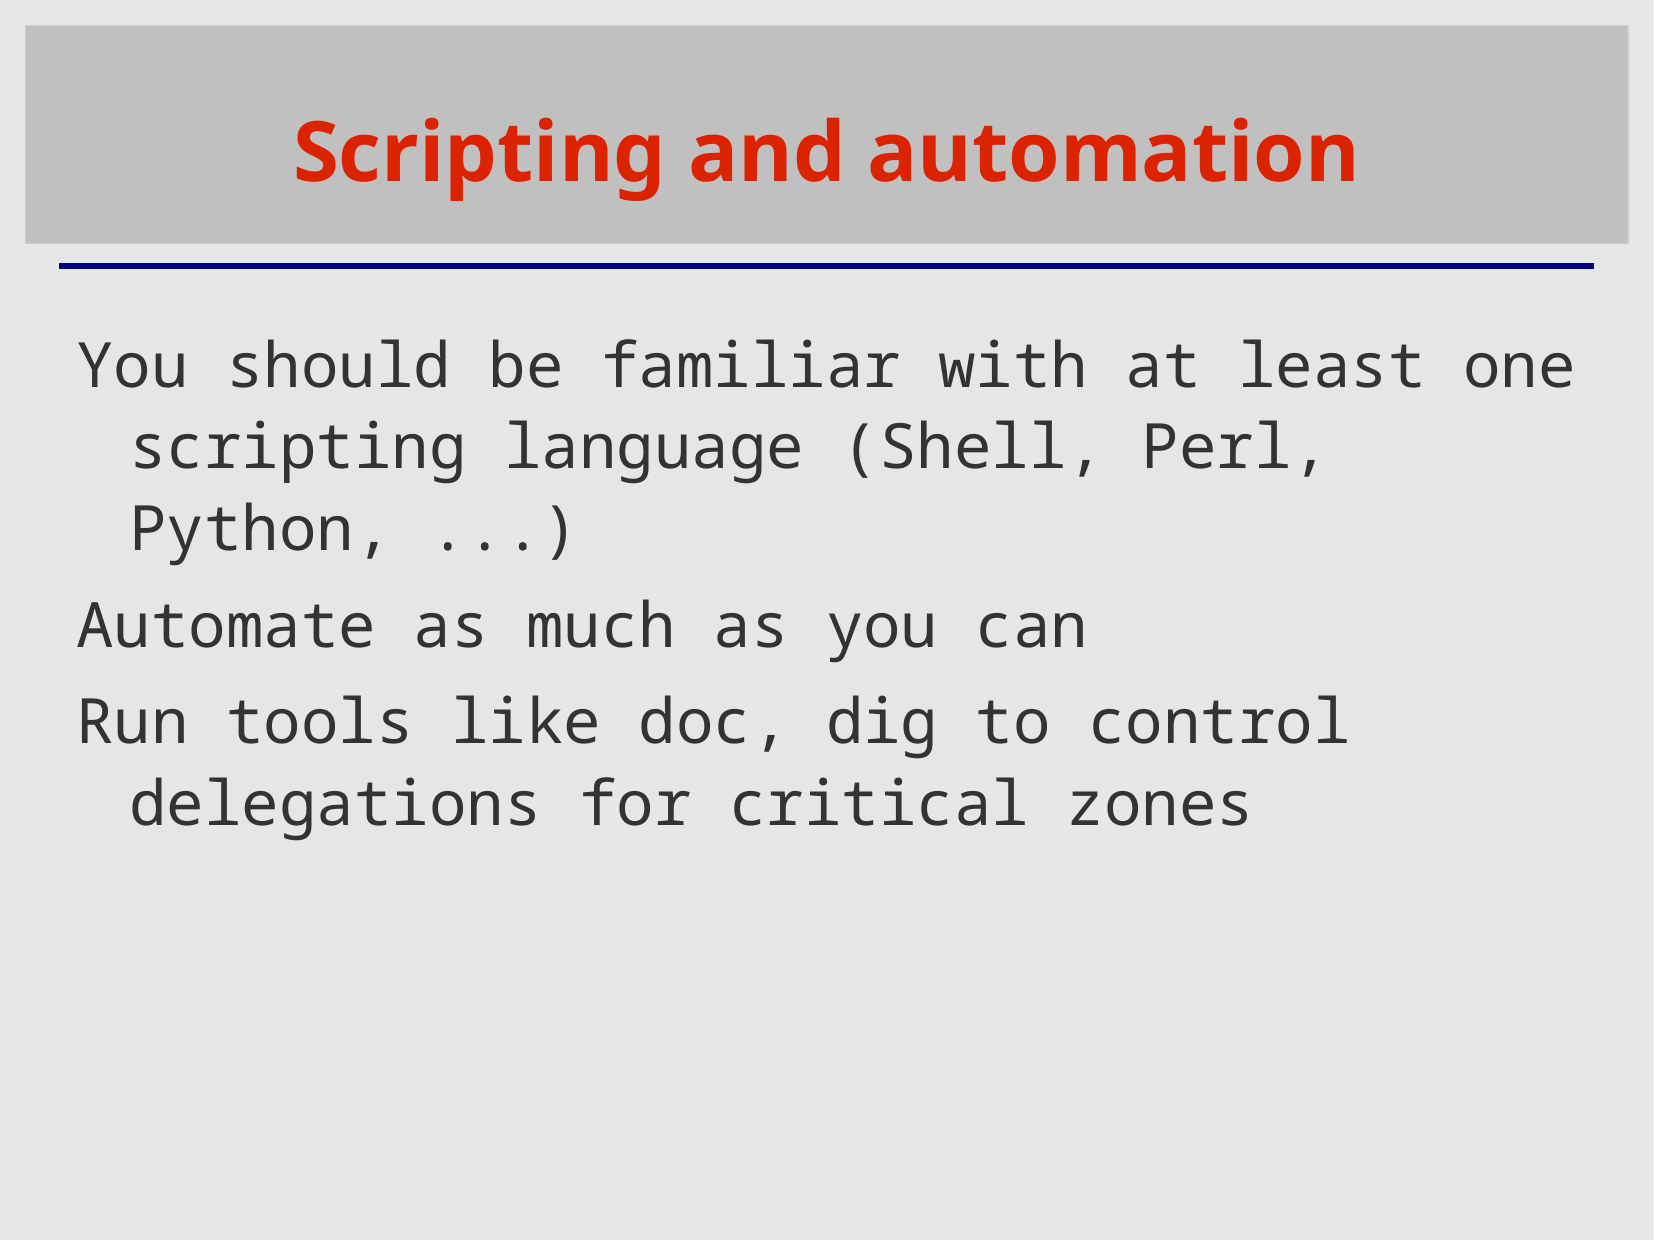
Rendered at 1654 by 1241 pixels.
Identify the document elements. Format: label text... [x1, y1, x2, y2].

list You should be familiar with at least one scripting language (Shell, Perl, Python, ...) Automate as much as you can Run tools like doc, dig to control delegations for critical zones [59, 322, 1594, 1117]
title Scripting and automation [121, 53, 1534, 246]
